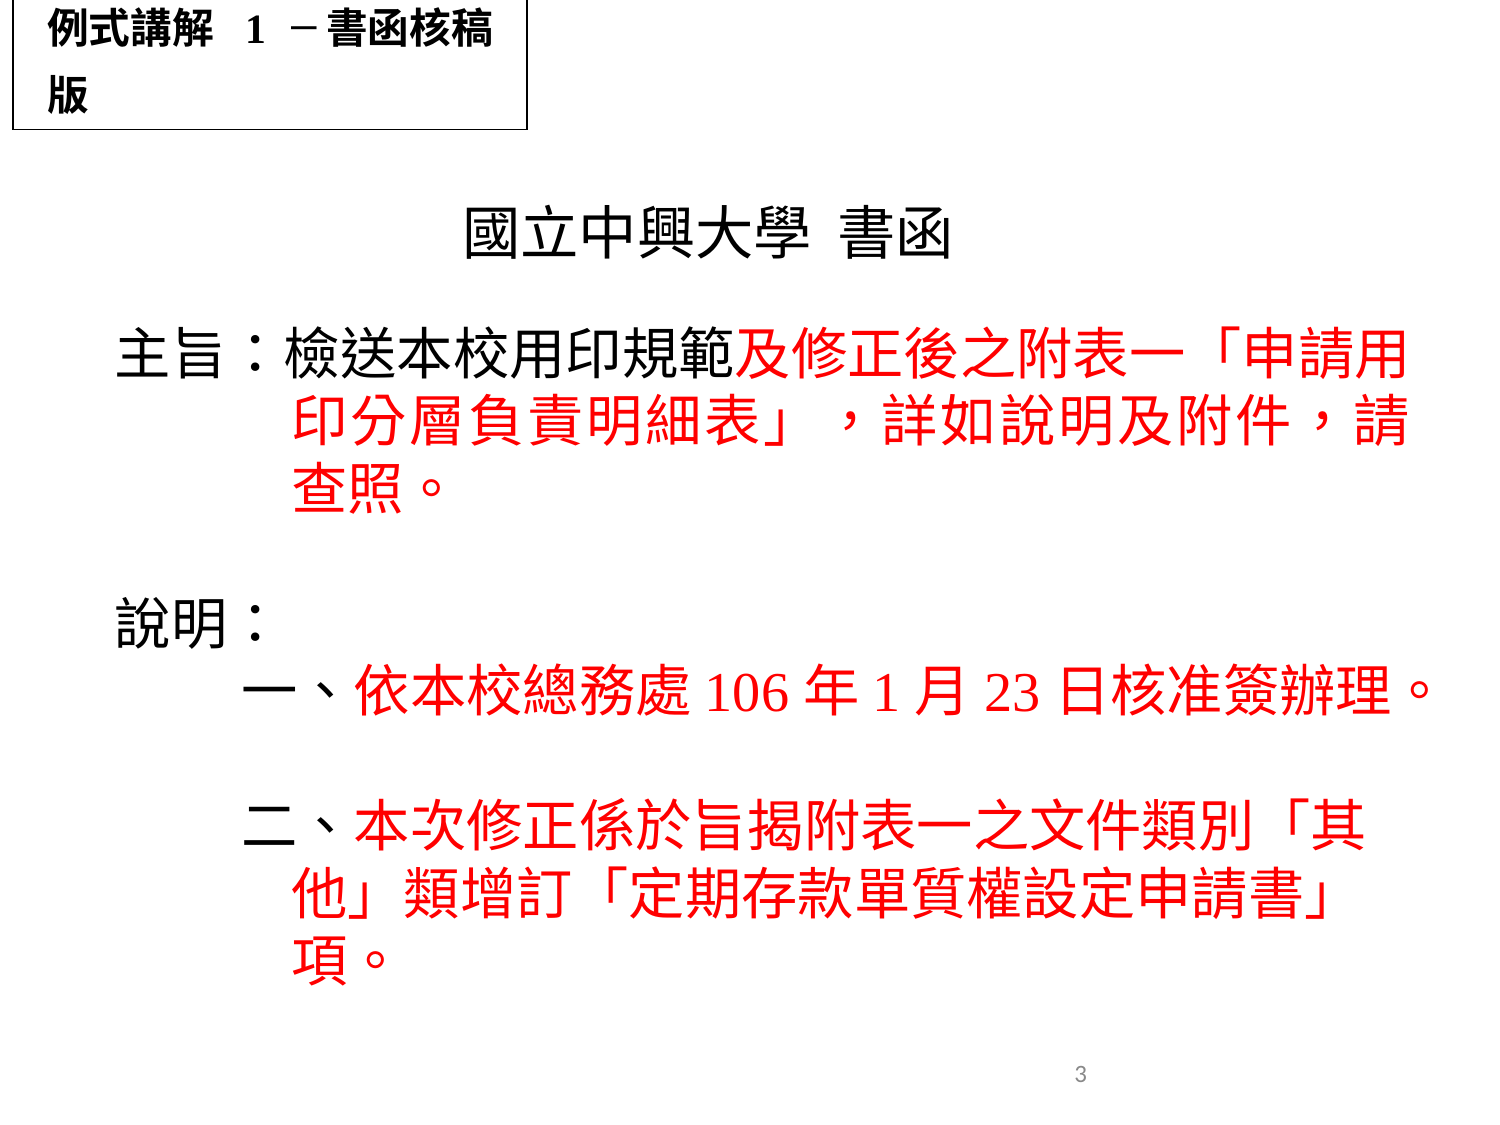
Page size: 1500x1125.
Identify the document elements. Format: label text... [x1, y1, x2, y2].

text_box 3 [1059, 1042, 1397, 1103]
text_box 國立中興大學 書函 [447, 188, 969, 273]
text_box 例式講解 1 ─書函核稿版 [13, 18, 528, 105]
text_box 主旨：檢送本校用印規範及修正後之附表一「申請用印分層負責明細表」，詳如說明及附件，請查照。 說明： 一、依本校總務處106年1月23日核准簽辦理。 二、本次修正係於旨揭附表一之文件類別「其他」類增訂「定期存款單質權設定申請書」項。 [100, 310, 1425, 1001]
